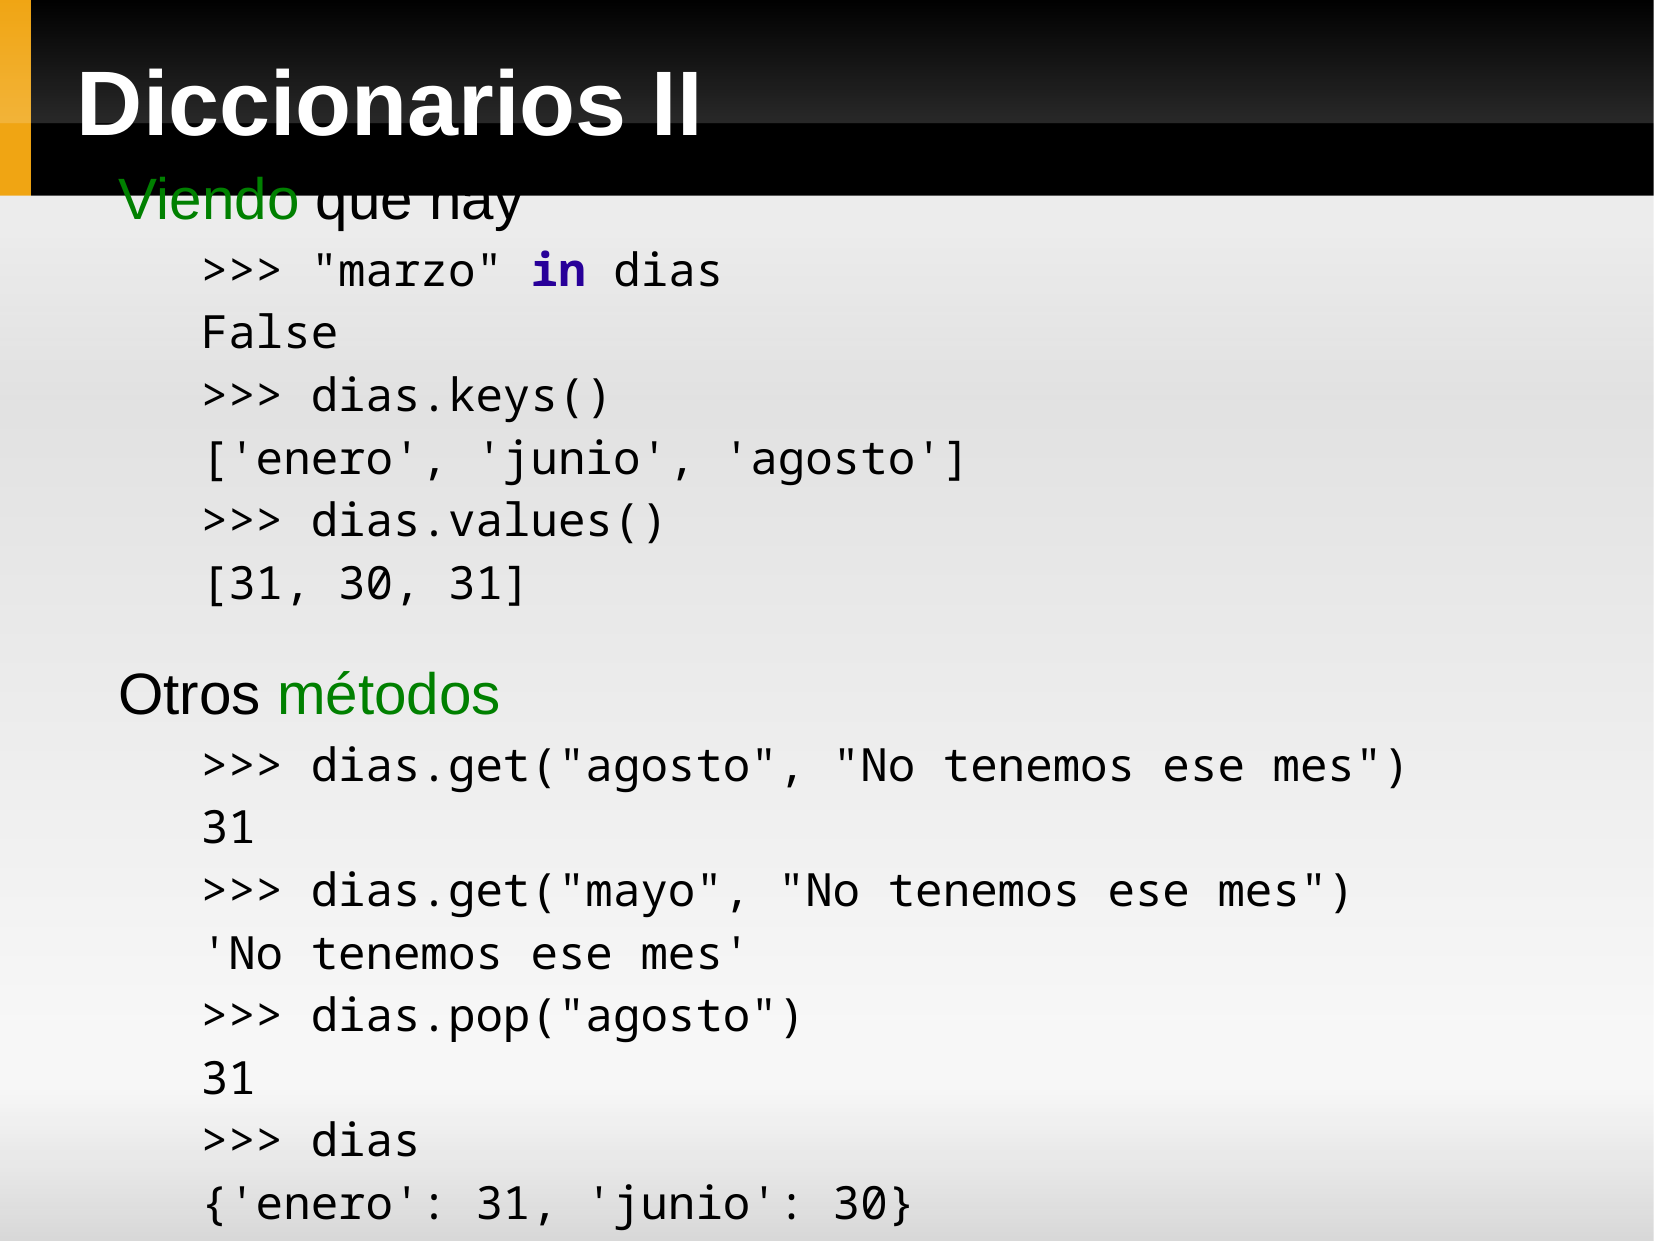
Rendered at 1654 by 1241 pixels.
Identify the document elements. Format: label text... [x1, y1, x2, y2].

picture [0, 0, 1654, 1241]
title Diccionarios II [76, 7, 1565, 200]
subtitle Viendo qué hay >>> "marzo" in dias False >>> dias.keys() ['enero', 'junio', 'agosto'] >>> dias.values() [31, 30, 31] Otros métodos >>> dias.get("agosto", "No tenemos ese mes") 31 >>> dias.get("mayo", "No tenemos ese mes") 'No tenemos ese mes' >>> dias.pop("agosto") 31 >>> dias {'enero': 31, 'junio': 30} [82, 204, 1625, 1195]
